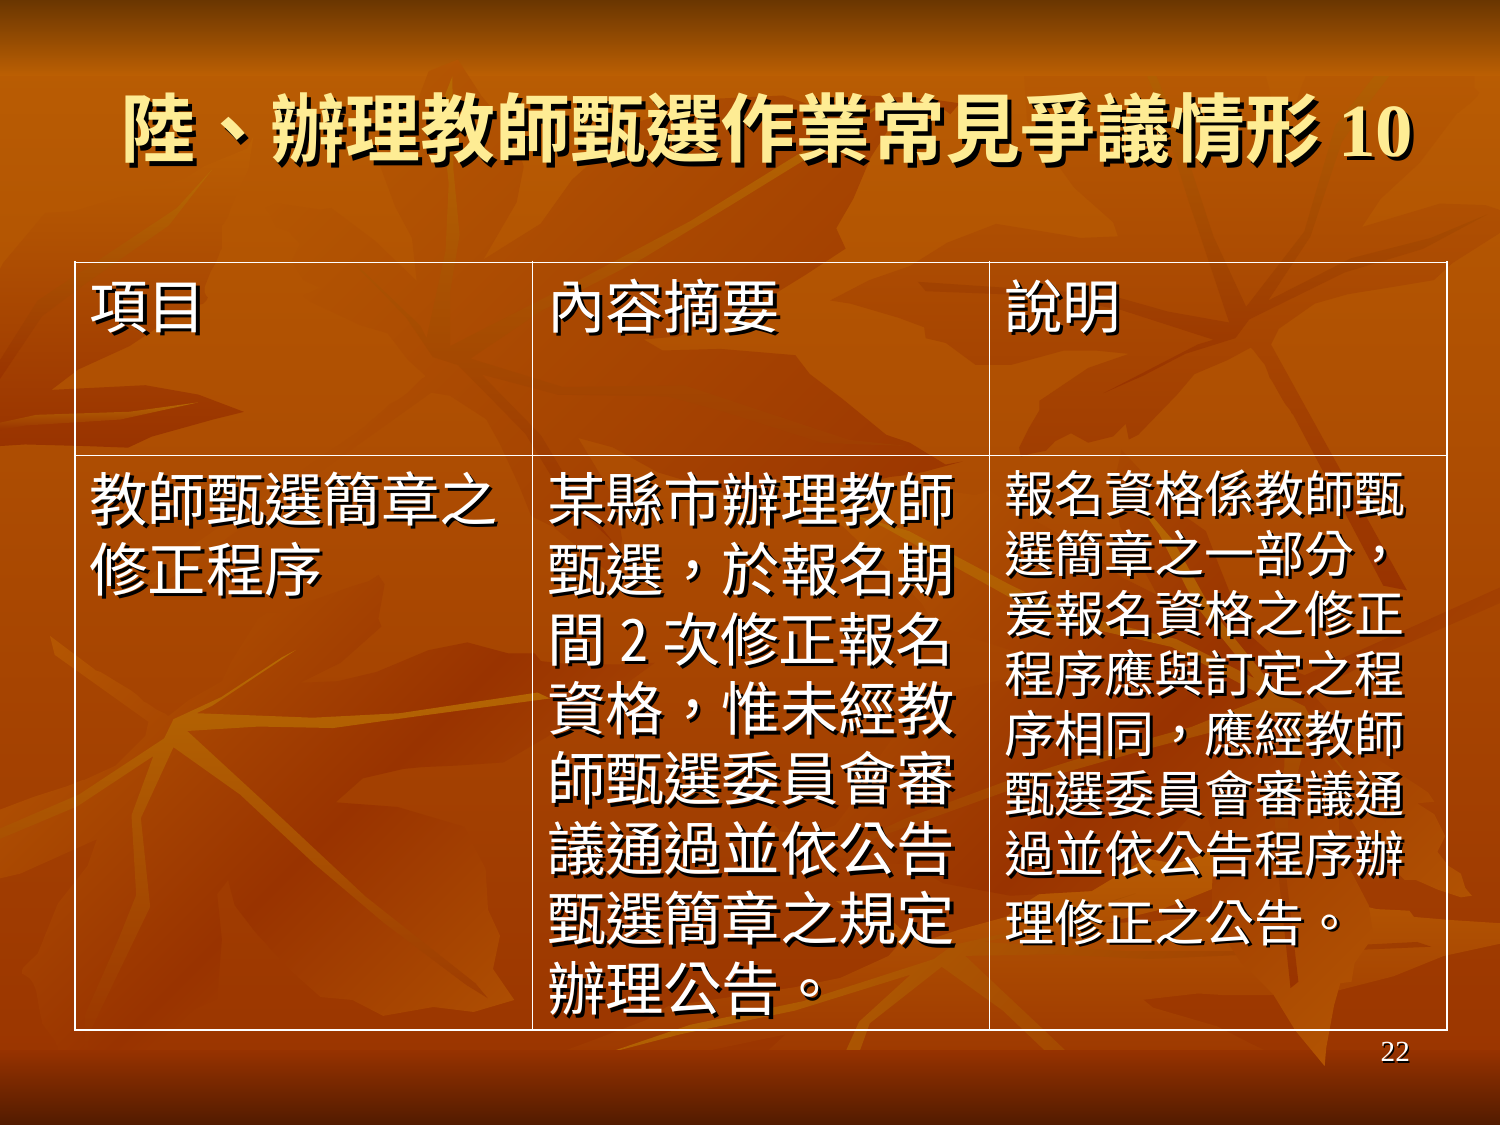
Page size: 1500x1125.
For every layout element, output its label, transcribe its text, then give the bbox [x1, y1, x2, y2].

table_cell 某縣市辦理教師甄選，於報名期間2次修正報名資格，惟未經教師甄選委員會審議通過並依公告甄選簡章之規定辦理公告。 [533, 456, 989, 1029]
table_cell 教師甄選簡章之修正程序 [76, 456, 532, 1029]
table_header 項目 [76, 263, 532, 455]
title 陸、辦理教師甄選作業常見爭議情形10 [74, 45, 1459, 208]
table_header 內容摘要 [533, 263, 989, 455]
table_header 說明 [990, 263, 1446, 455]
table_cell 報名資格係教師甄選簡章之一部分，爰報名資格之修正程序應與訂定之程序相同，應經教師甄選委員會審議通過並依公告程序辦理修正之公告。 [990, 456, 1446, 1029]
